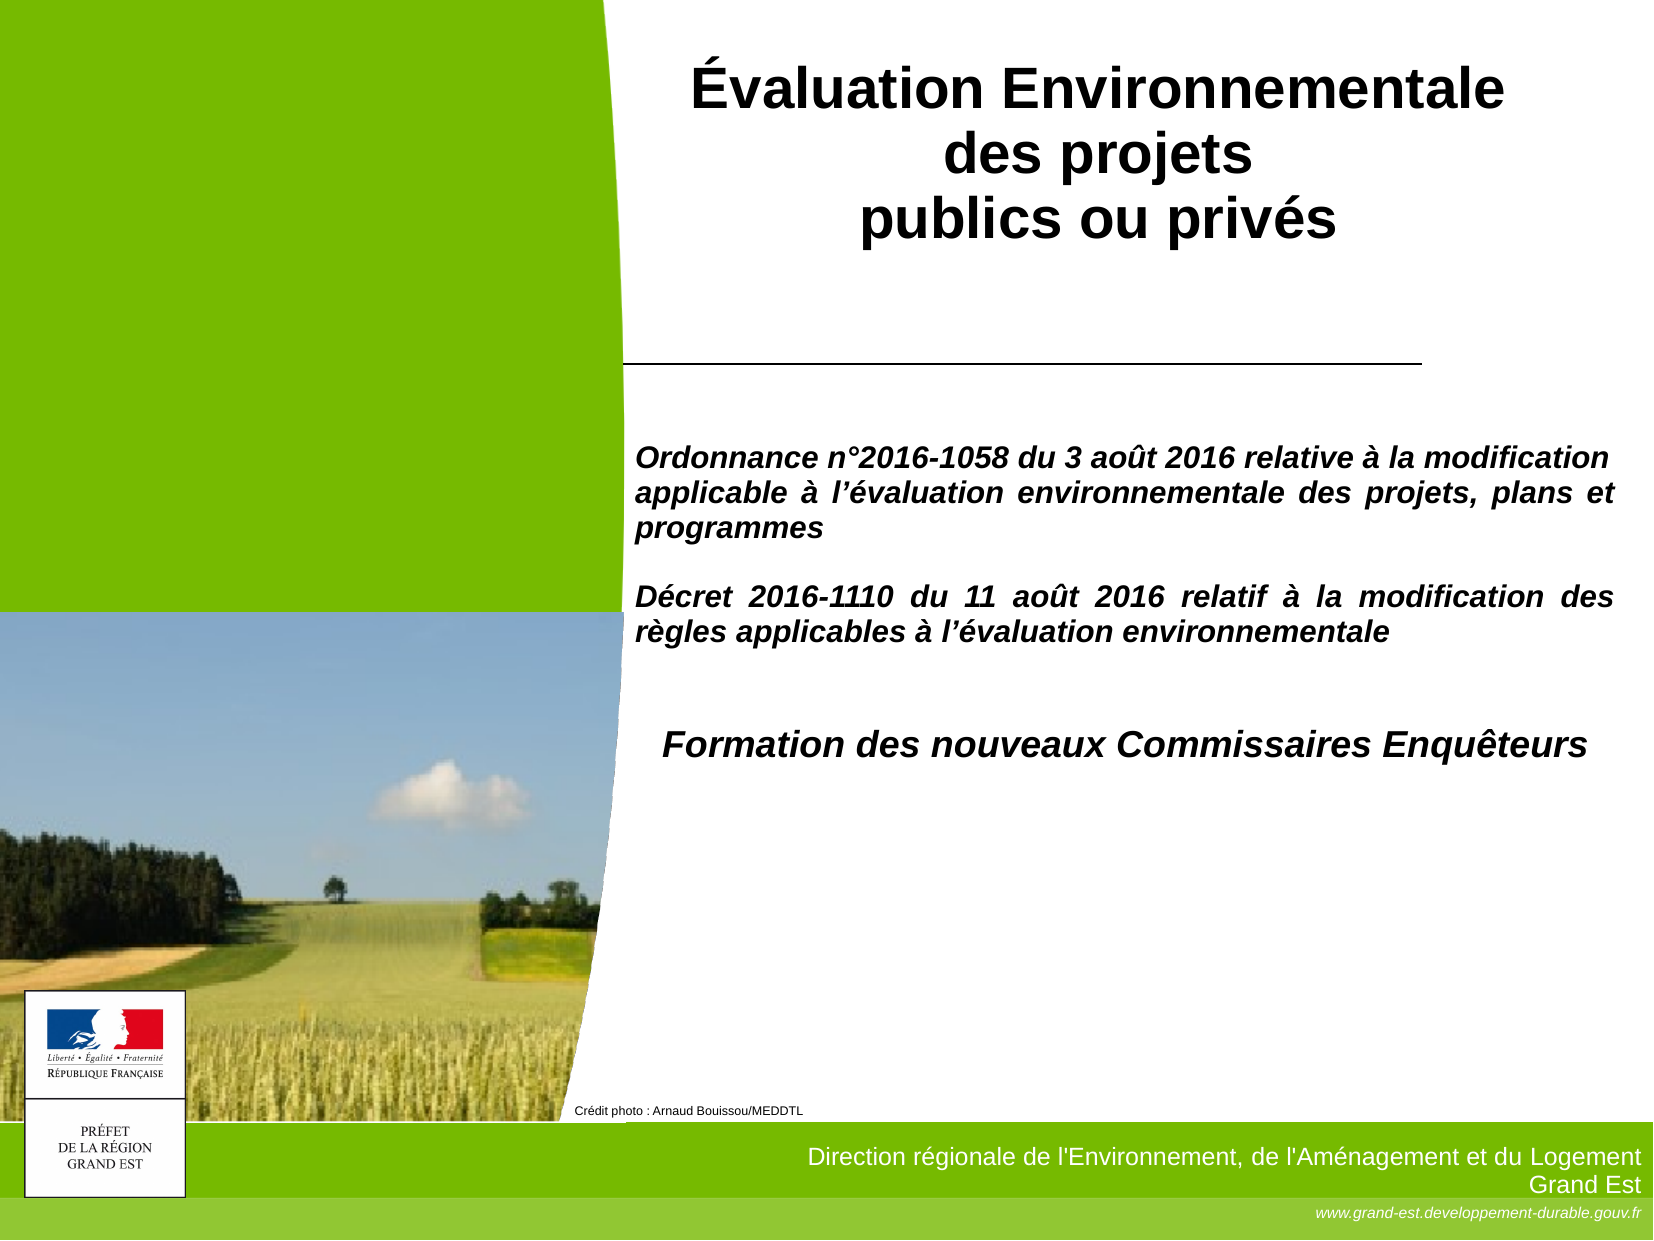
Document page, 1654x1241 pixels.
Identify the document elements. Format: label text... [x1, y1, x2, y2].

picture [0, 0, 1654, 1240]
subtitle Ordonnance n°2016-1058 du 3 août 2016 relative à la modification applicable à l’évaluation environnementale des projets, plans et programmes Décret 2016-1110 du 11 août 2016 relatif à la modification des règles applicables à l’évaluation environnementale Formation des nouveaux Commissaires Enquêteurs [634, 420, 1617, 997]
title Évaluation Environnementale des projets publics ou privés [626, 53, 1571, 253]
